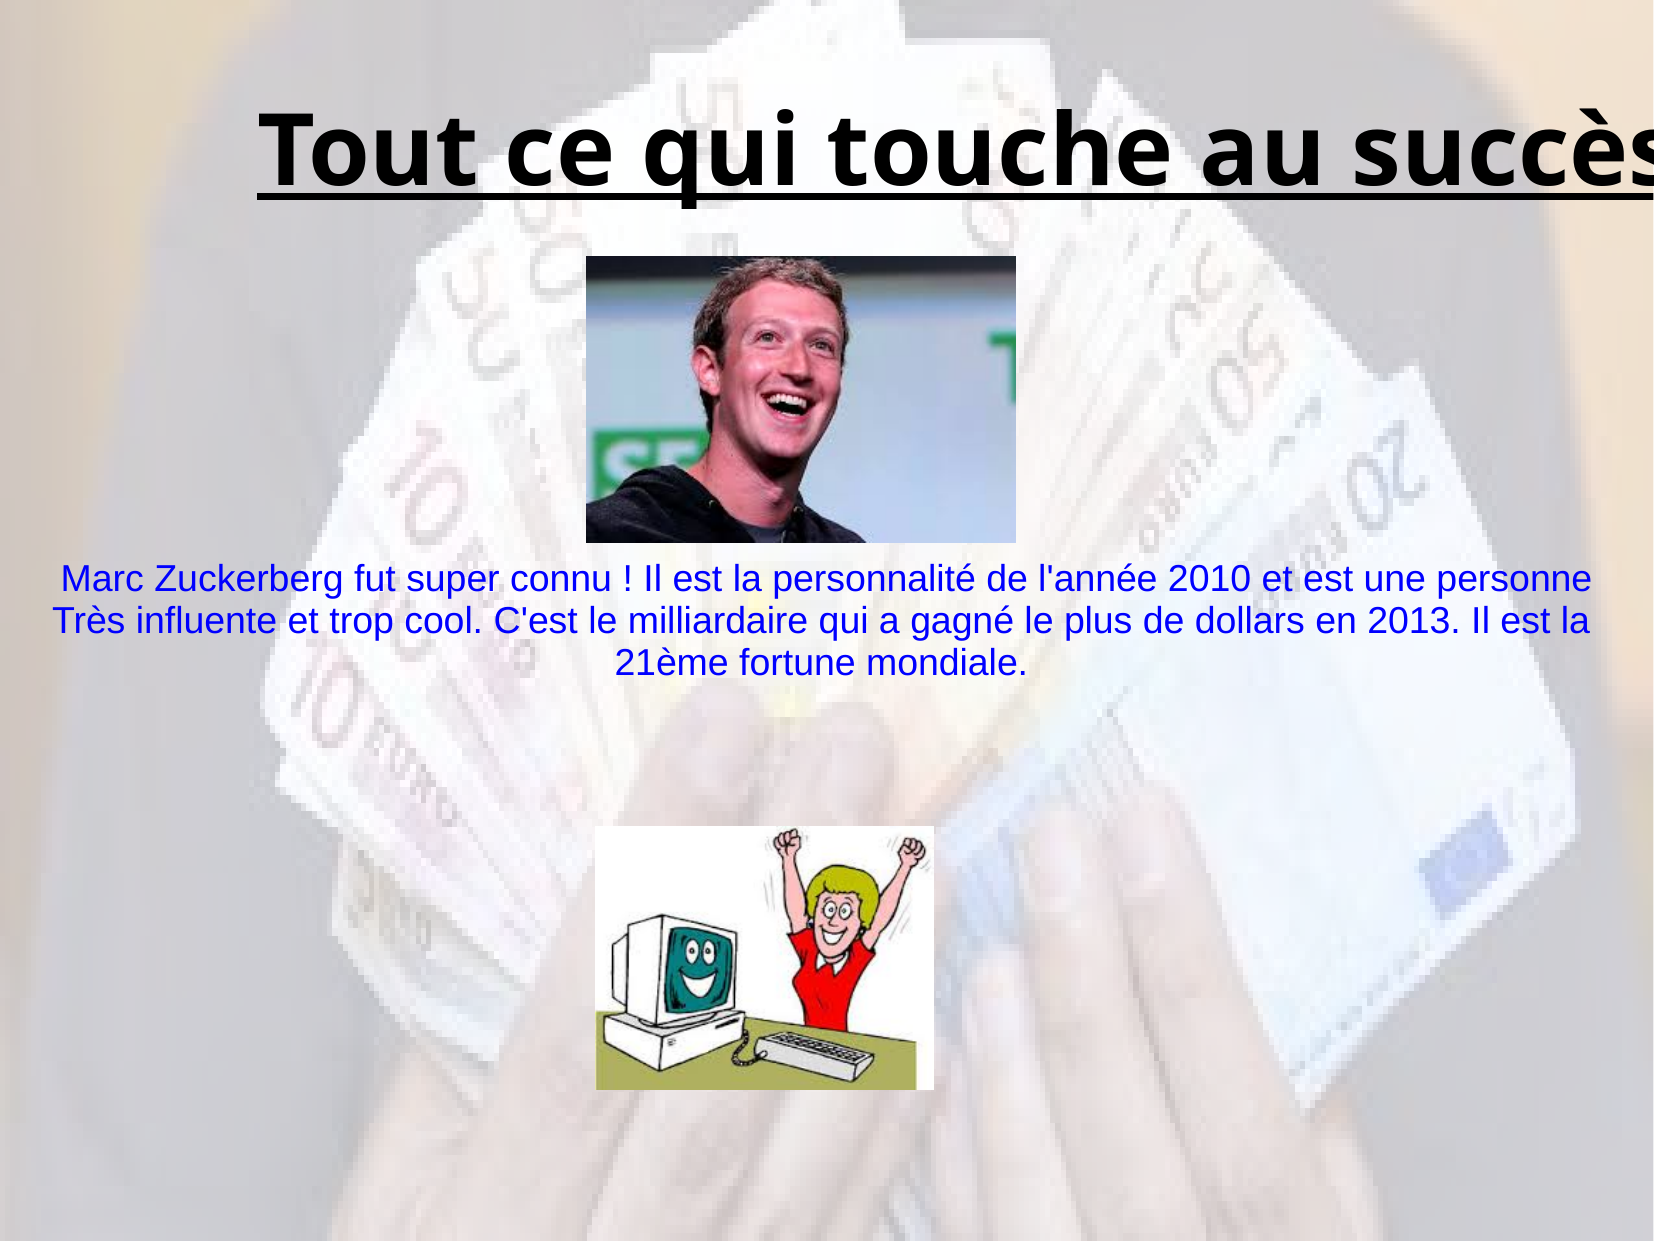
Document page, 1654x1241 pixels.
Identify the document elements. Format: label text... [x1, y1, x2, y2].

picture [1371, 162, 1382, 175]
picture [1647, 140, 1654, 150]
text_box Tout ce qui touche au succès [242, 70, 1371, 253]
picture [0, 0, 1654, 1241]
